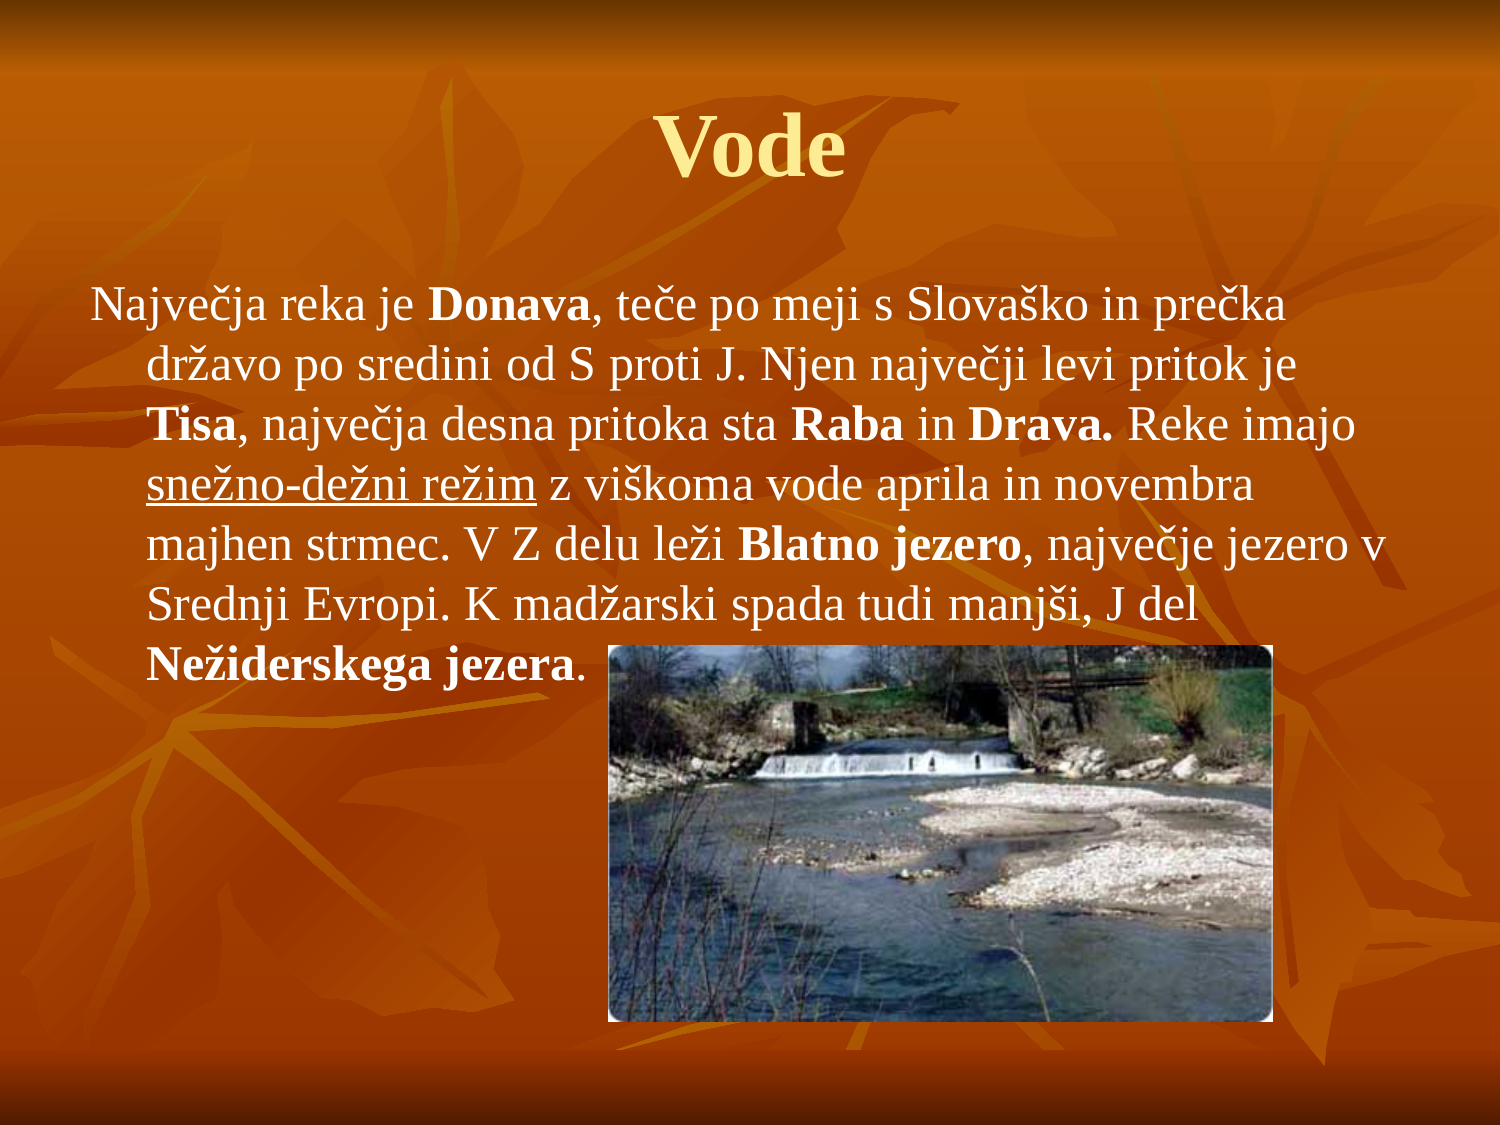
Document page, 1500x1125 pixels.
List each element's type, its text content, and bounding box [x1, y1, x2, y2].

picture [608, 645, 1273, 1022]
title Vode [75, 45, 1425, 234]
list Največja reka je Donava, teče po meji s Slovaško in prečka državo po sredini od S proti J. Njen največji levi pritok je Tisa, največja desna pritoka sta Raba in Drava. Reke imajo snežno-dežni režim z viškoma vode aprila in novembra majhen strmec. V Z delu leži Blatno jezero, največje jezero v Srednji Evropi. K madžarski spada tudi manjši, J del Nežiderskega jezera. [75, 262, 1425, 1006]
